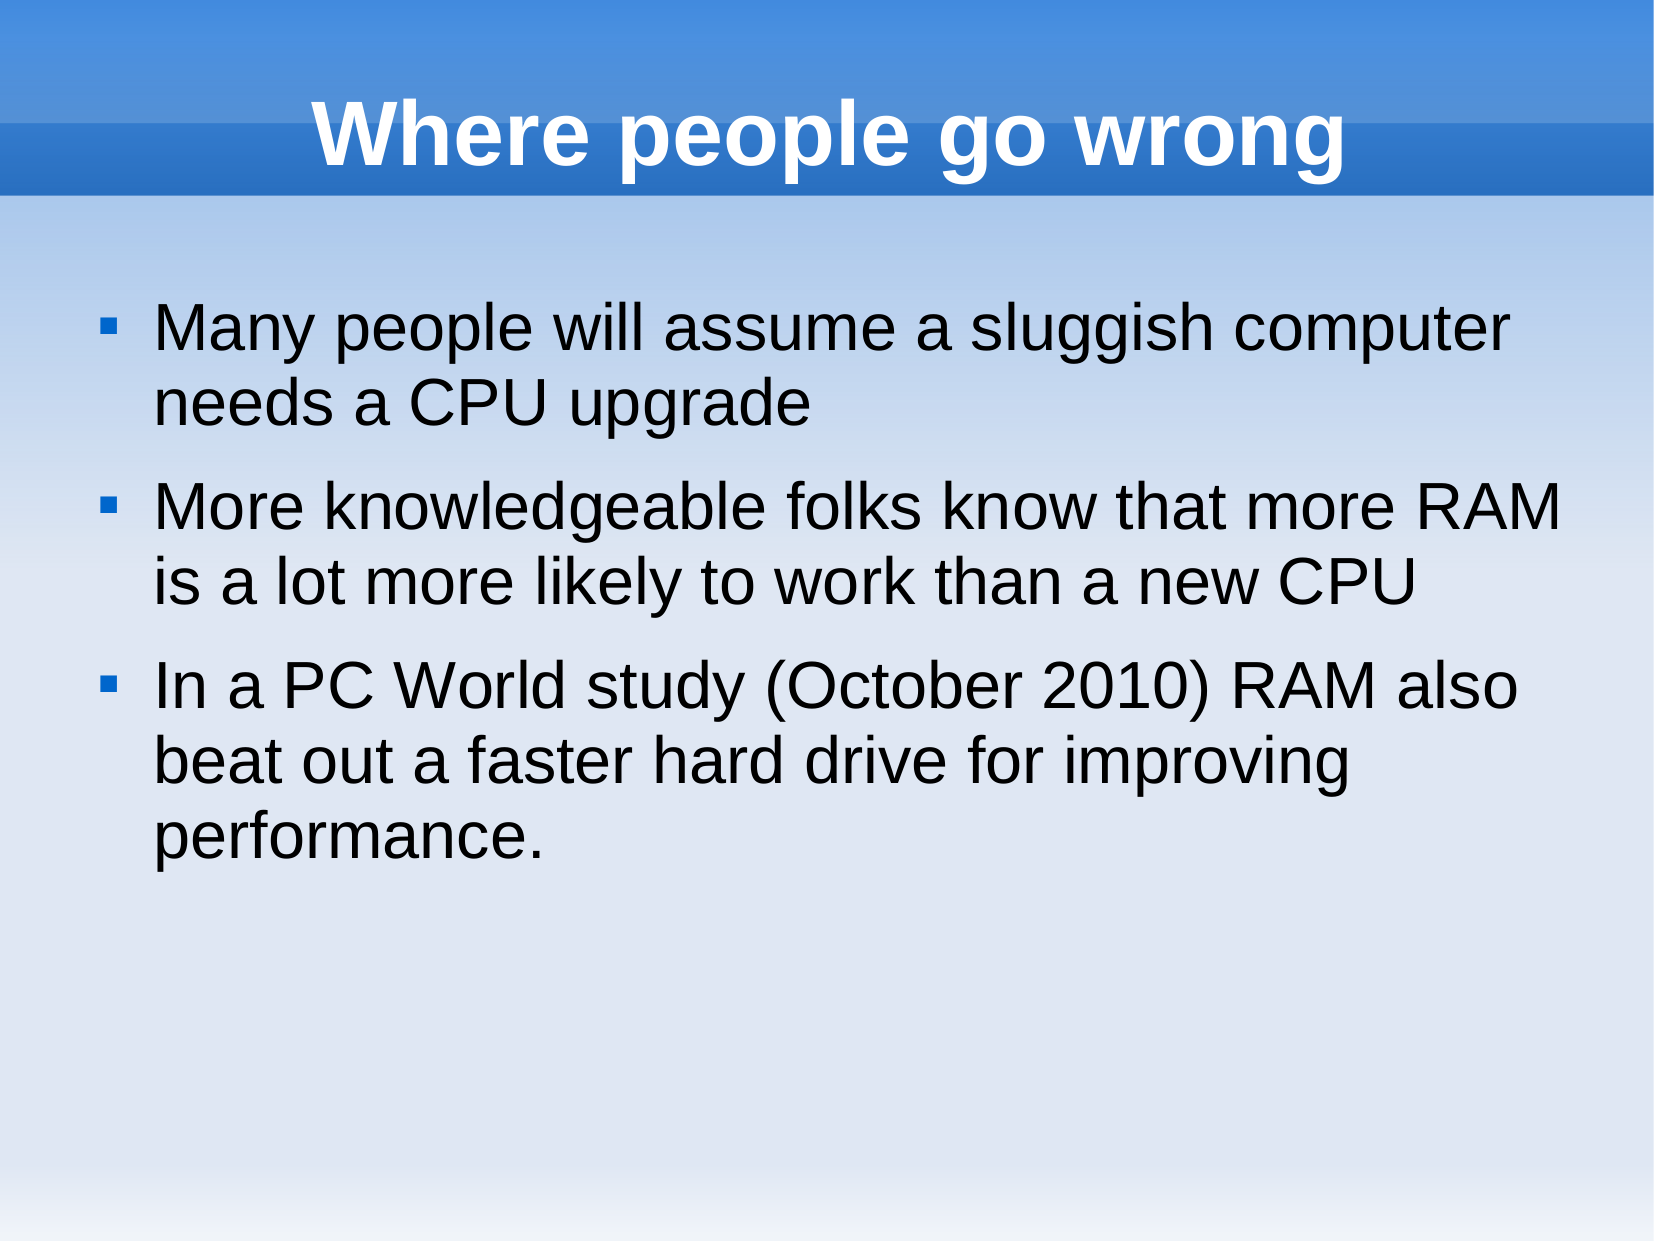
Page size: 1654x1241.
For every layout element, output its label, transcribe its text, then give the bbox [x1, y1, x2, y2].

picture [0, 0, 1654, 1241]
list Many people will assume a sluggish computer needs a CPU upgrade More knowledgeable folks know that more RAM is a lot more likely to work than a new CPU In a PC World study (October 2010) RAM also beat out a faster hard drive for improving performance. [82, 290, 1571, 1109]
title Where people go wrong [86, 37, 1576, 230]
